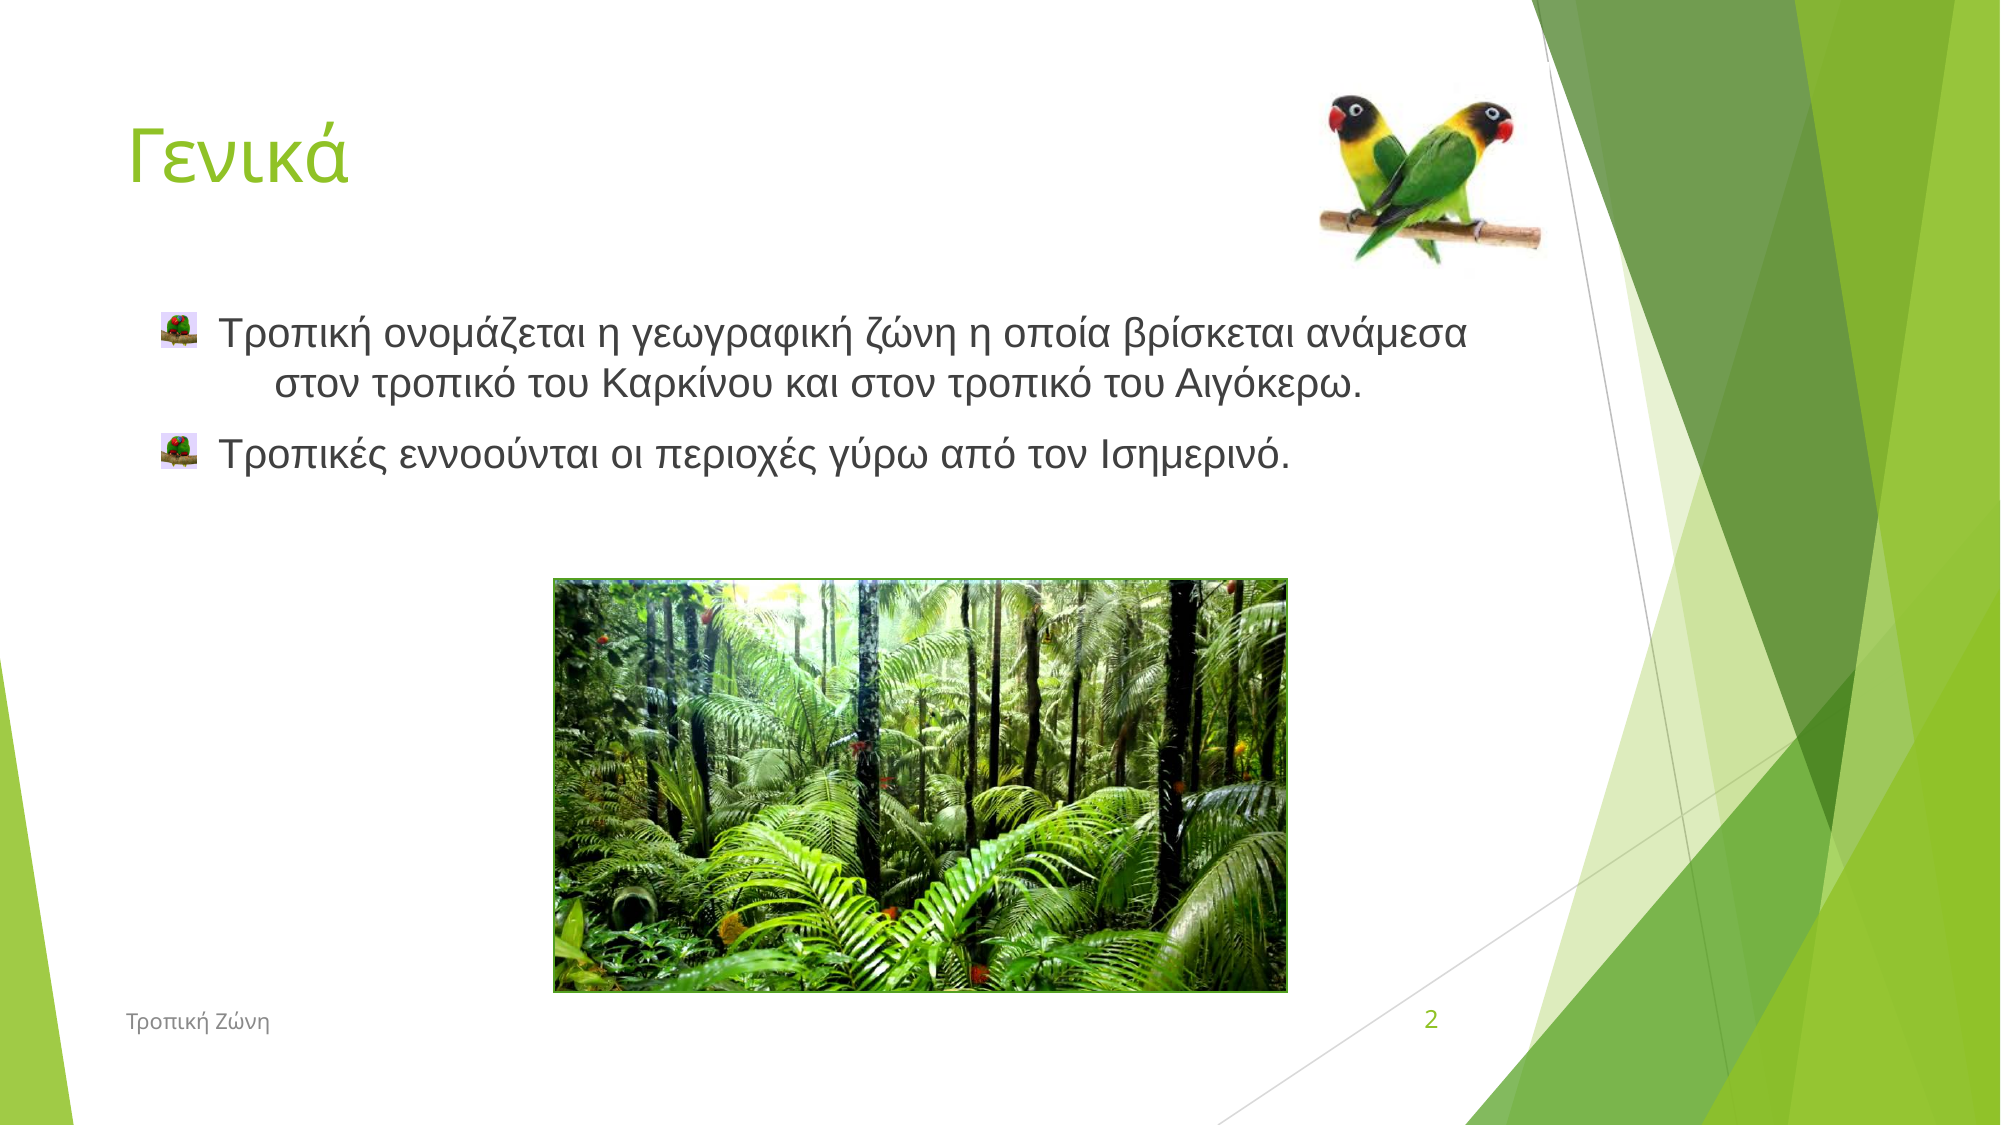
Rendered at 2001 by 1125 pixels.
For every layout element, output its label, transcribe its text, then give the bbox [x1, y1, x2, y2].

list Τροπική ονομάζεται η γεωγραφική ζώνη η οποία βρίσκεται ανάμεσα στον τροπικό του Καρκίνου και στον τροπικό του Αιγόκερω. Τροπικές εννοούνται οι περιοχές γύρω από τον Ισημερινό. [146, 297, 1539, 545]
picture [555, 580, 1286, 992]
title Γενικά [111, 99, 1522, 317]
text_box [1409, 991, 1522, 1051]
text_box Τροπική Ζώνη [111, 991, 1145, 1051]
